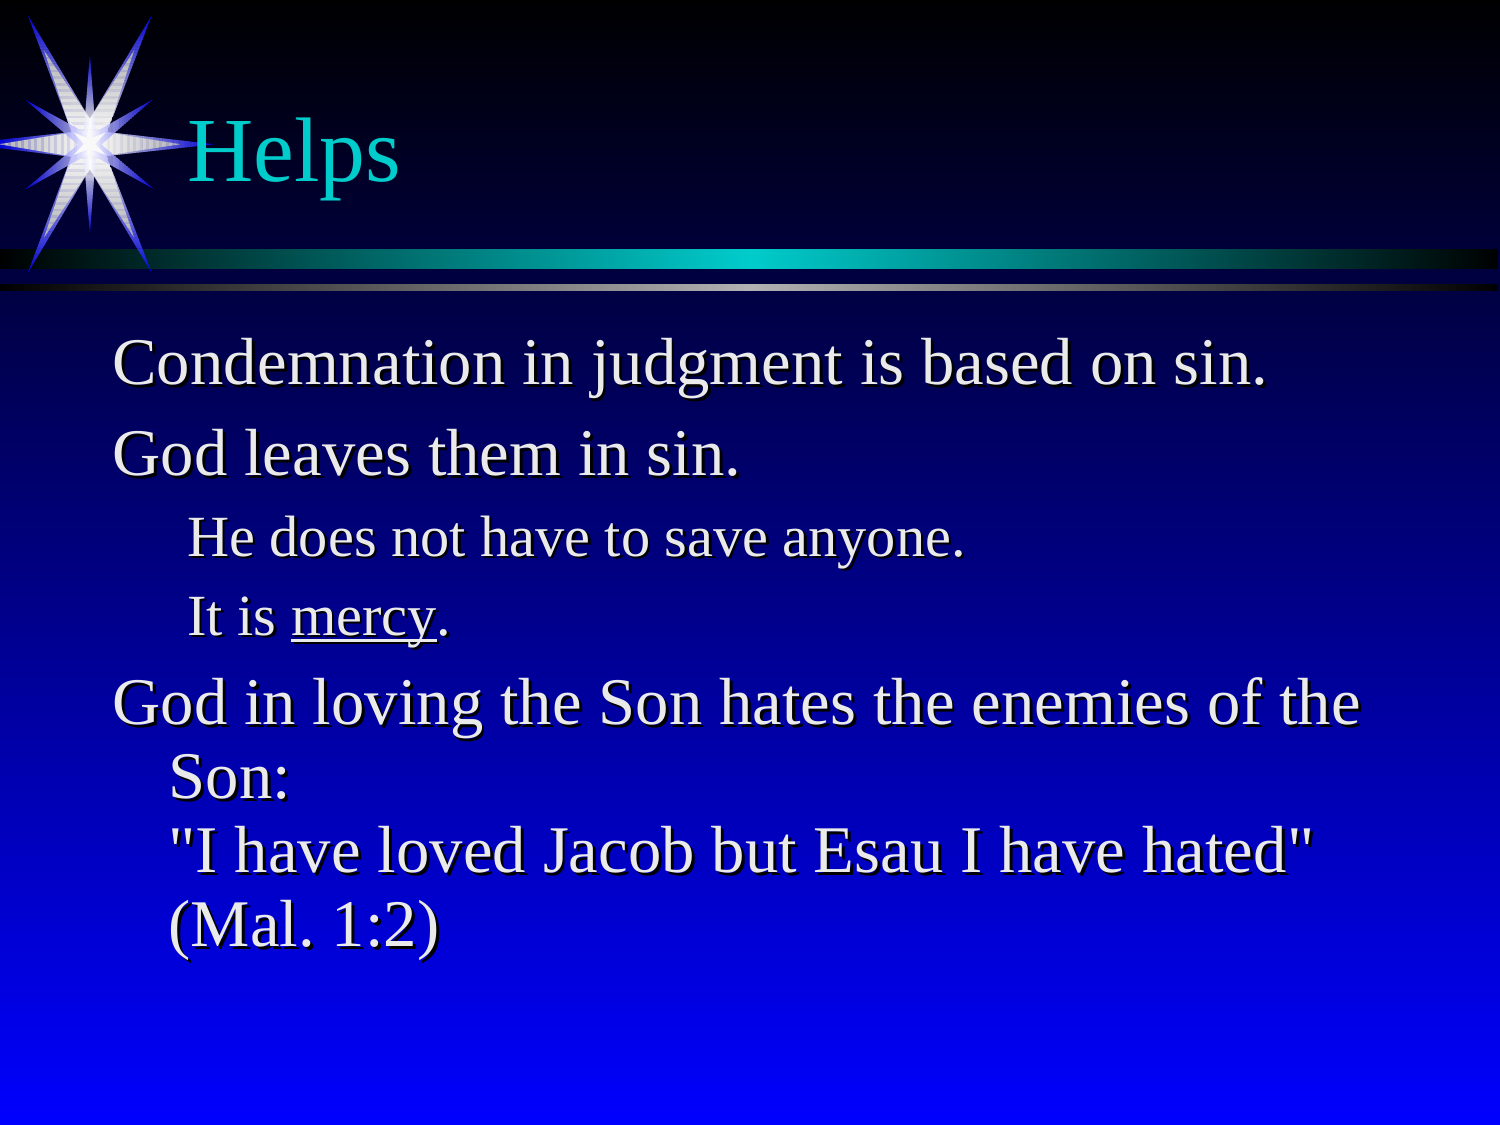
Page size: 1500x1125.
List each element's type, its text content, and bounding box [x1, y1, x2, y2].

list Condemnation in judgment is based on sin. God leaves them in sin. He does not have to save anyone. It is mercy. God in loving the Son hates the enemies of the Son: "I have loved Jacob but Esau I have hated" (Mal. 1:2) [112, 324, 1388, 986]
title Helps [187, 56, 1463, 244]
